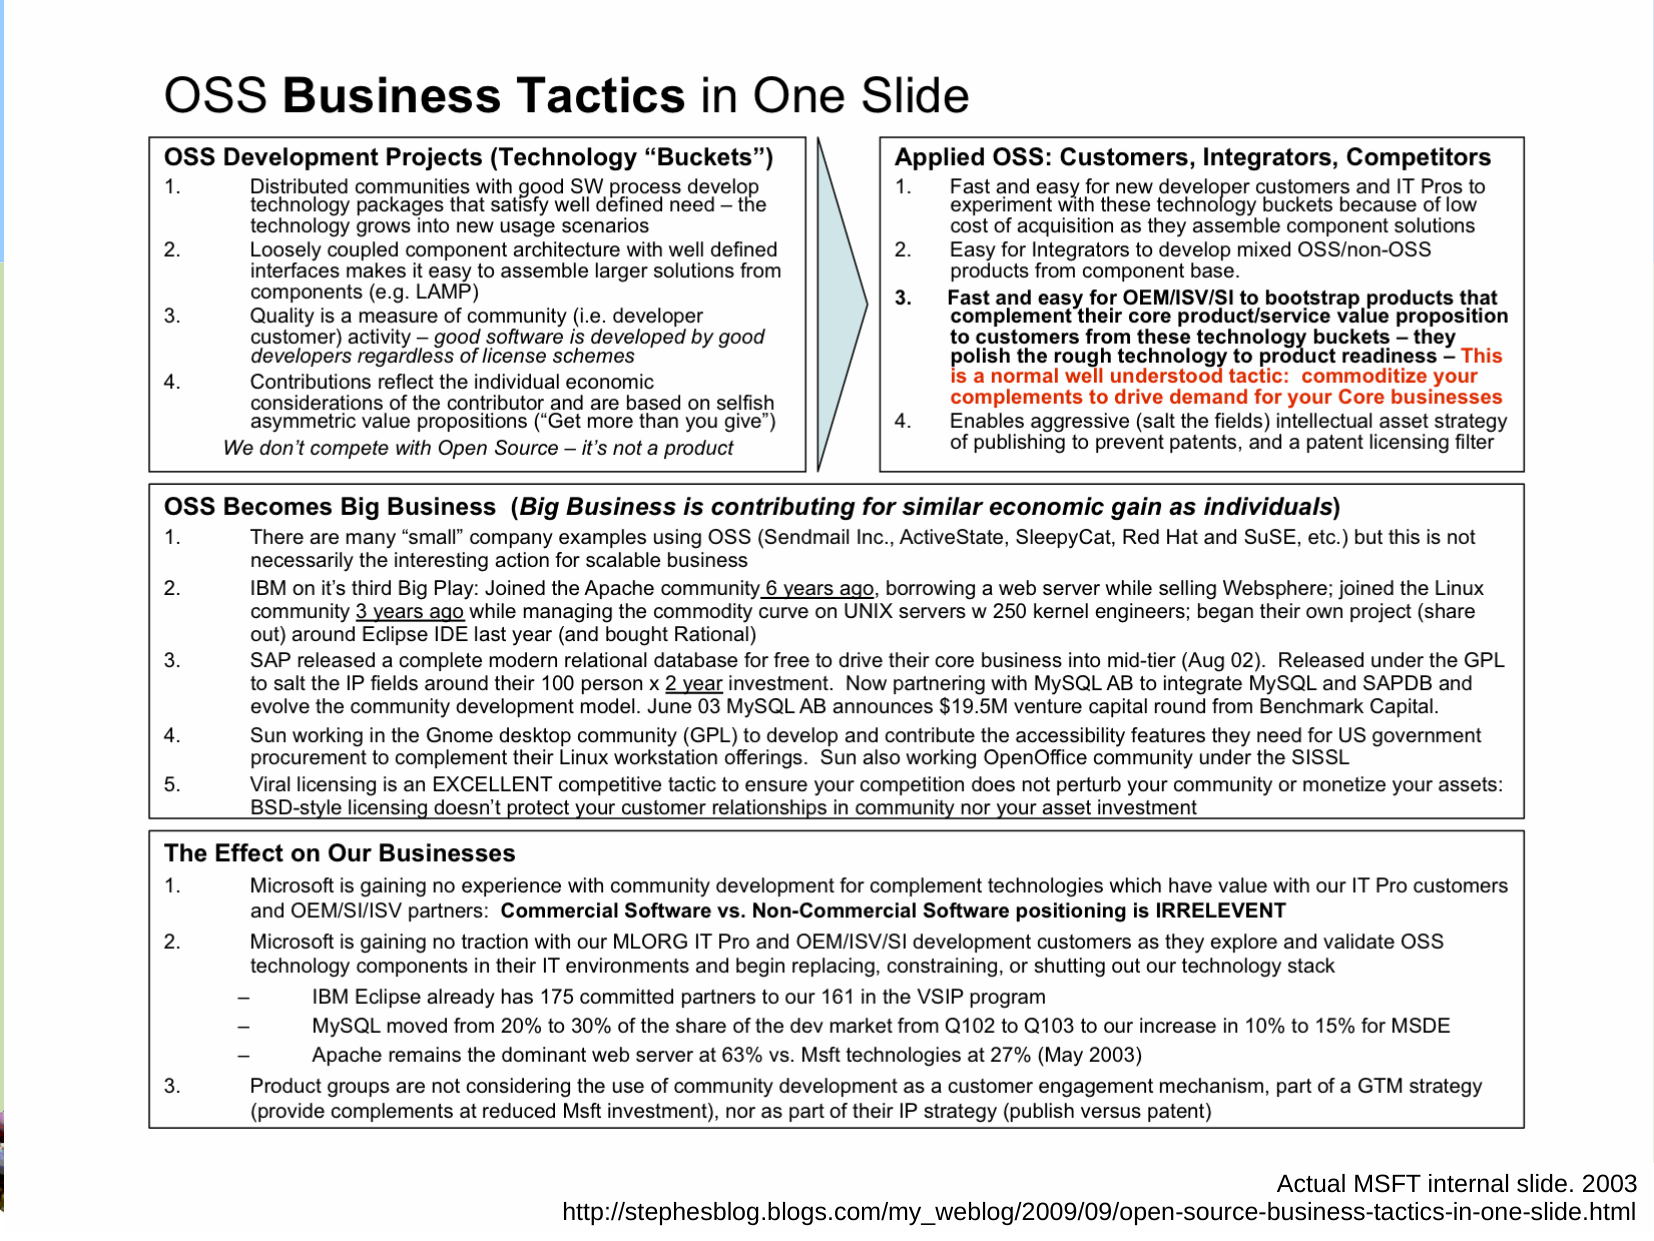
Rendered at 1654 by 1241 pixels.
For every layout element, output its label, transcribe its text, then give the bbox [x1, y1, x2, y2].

text_box Actual MSFT internal slide. 2003 http://stephesblog.blogs.com/my_weblog/2009/09/open-source-business-tactics-in-one-slide.html [19, 1162, 1654, 1234]
picture [0, 0, 1654, 1234]
